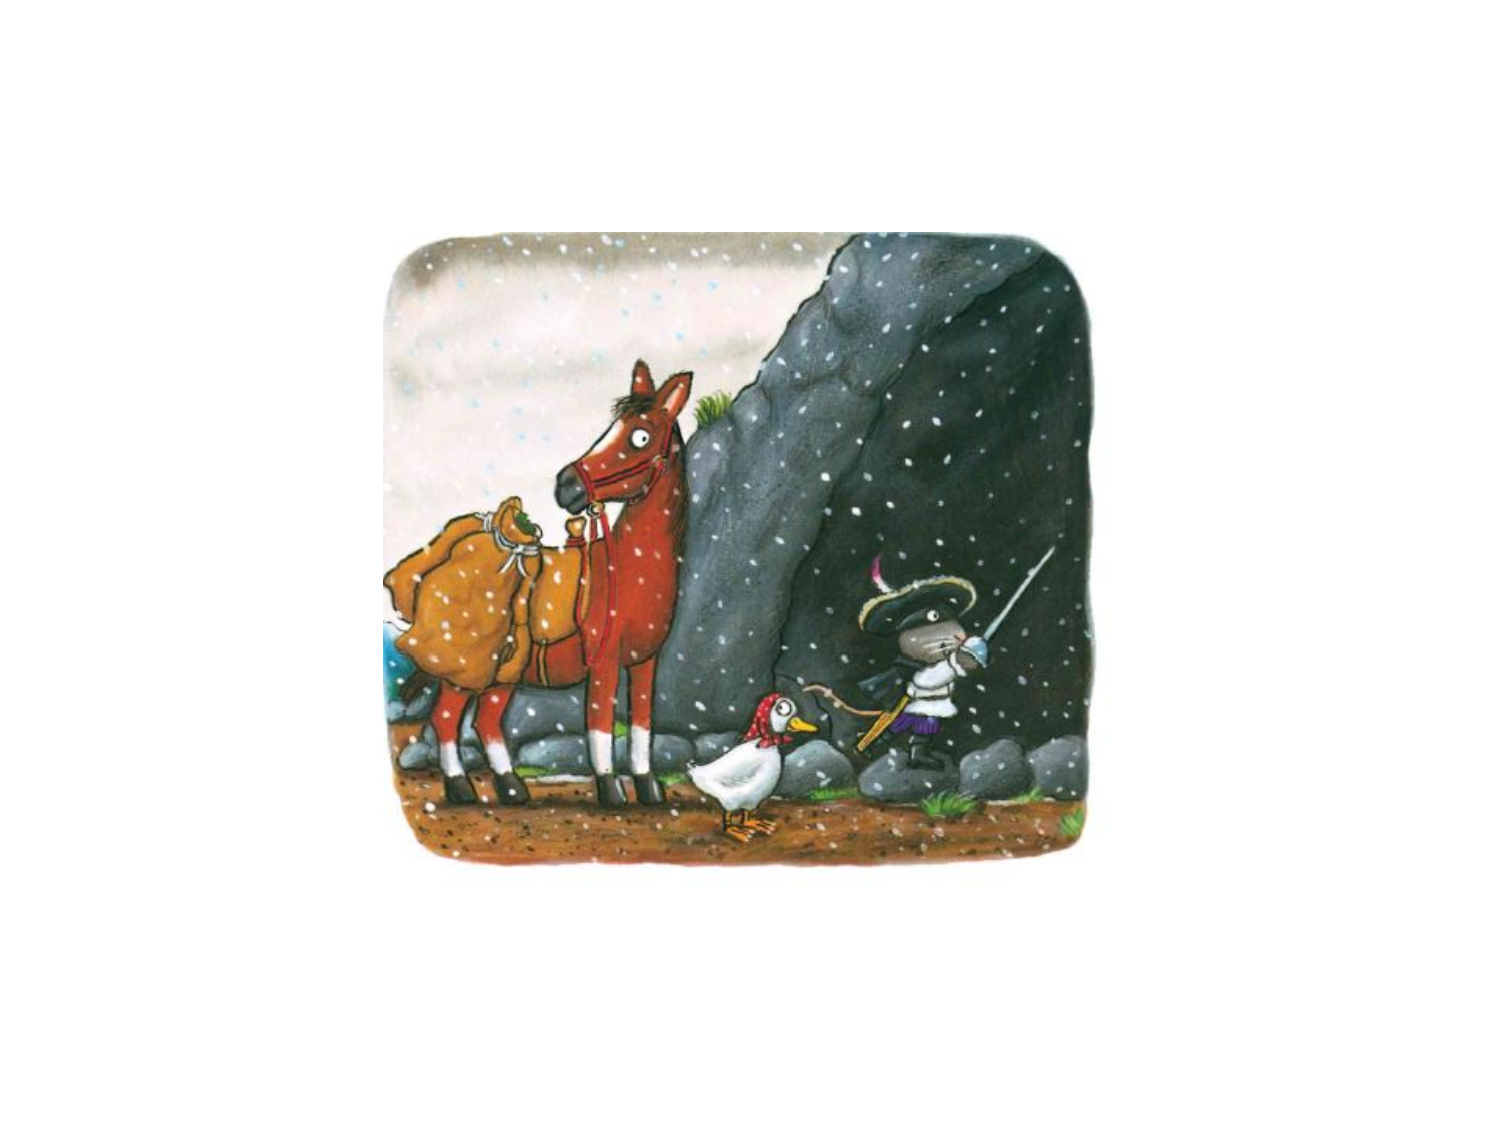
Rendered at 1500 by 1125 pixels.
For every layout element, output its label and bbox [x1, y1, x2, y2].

picture [383, 232, 1117, 893]
